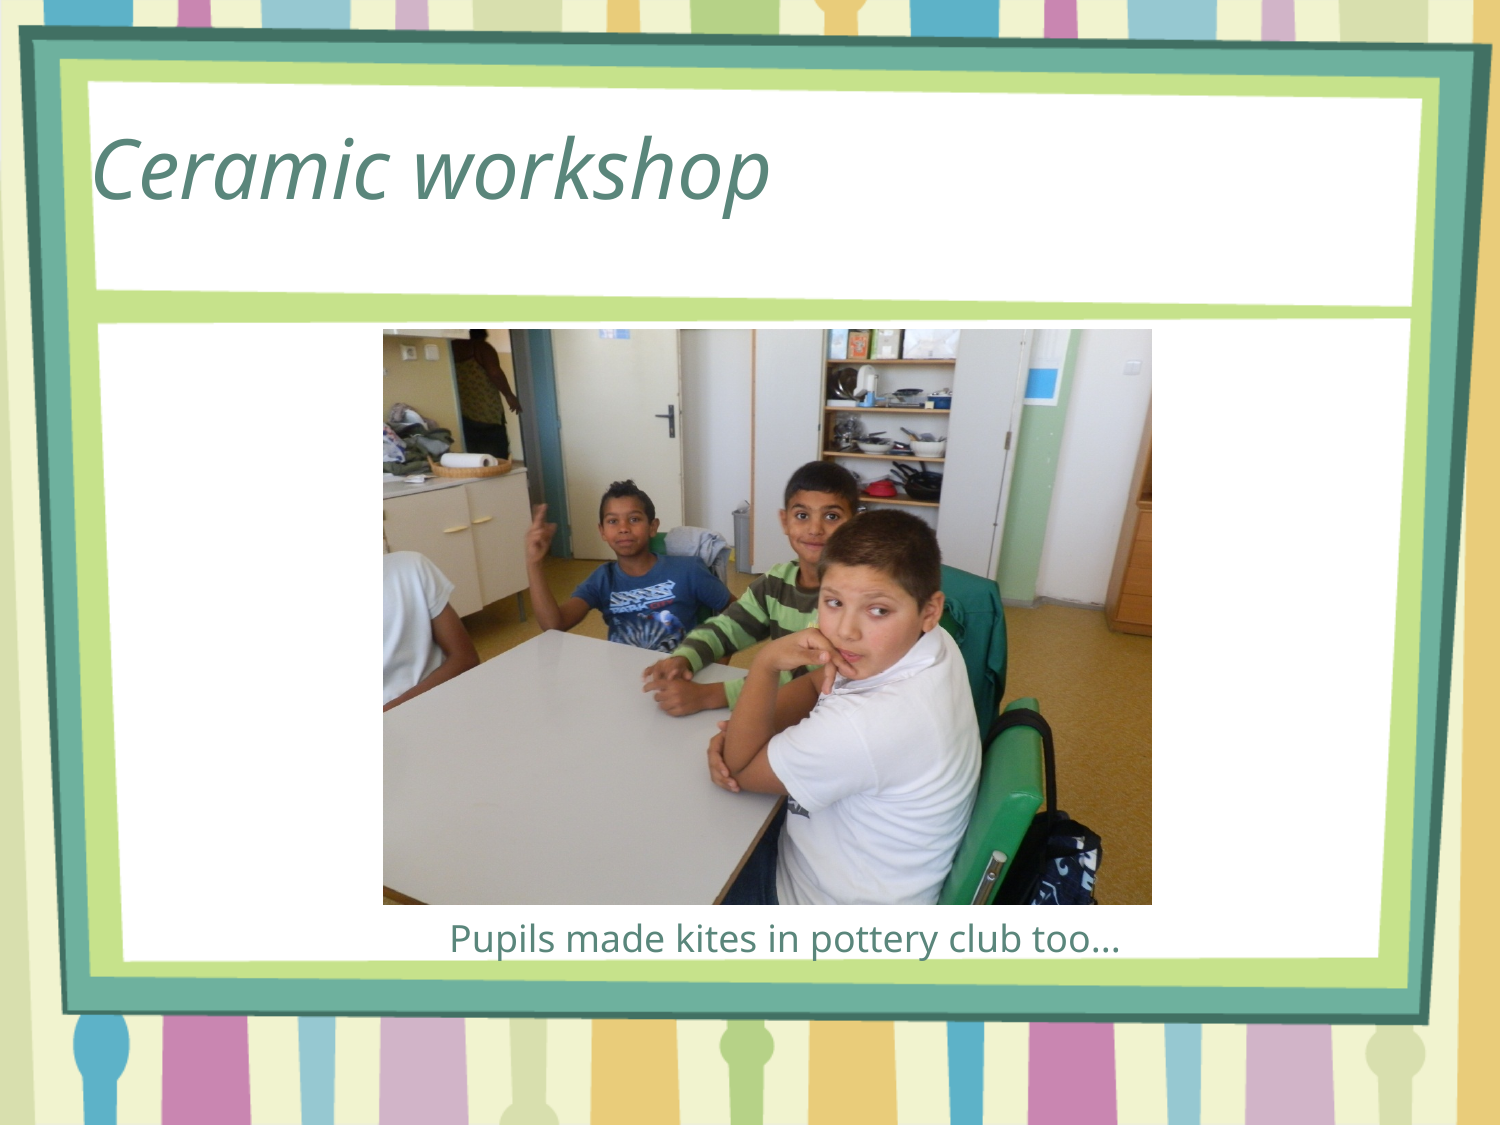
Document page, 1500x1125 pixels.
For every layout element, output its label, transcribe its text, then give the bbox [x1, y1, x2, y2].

title Ceramic workshop [75, 87, 1425, 275]
text_box Pupils made kites in pottery club too... [265, 905, 1306, 966]
picture [0, 0, 1500, 1125]
